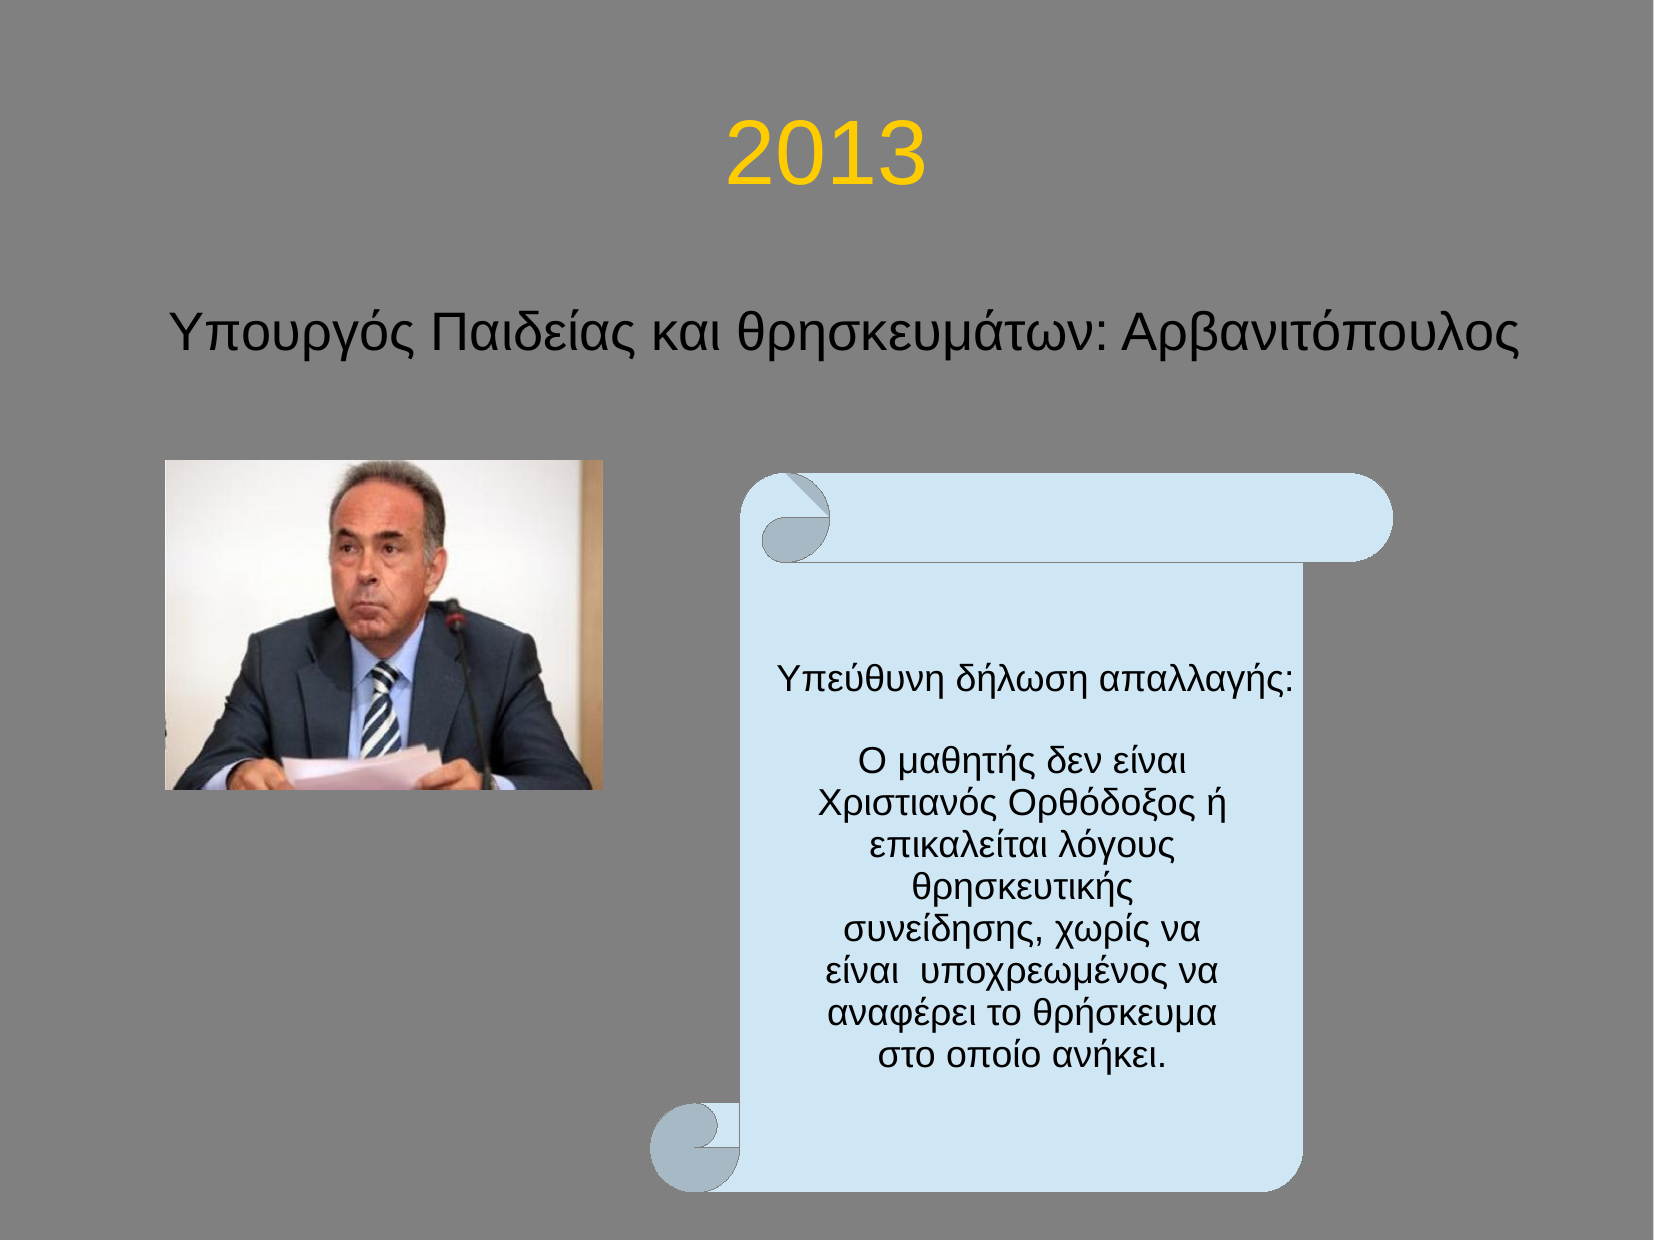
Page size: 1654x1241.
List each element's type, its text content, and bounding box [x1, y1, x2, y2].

picture [165, 460, 603, 790]
text_box Ο μαθητής δεν είναι Χριστιανός Ορθόδοξος ή επικαλείται λόγους θρησκευτικής συνείδησης, χωρίς να είναι υποχρεωμένος να αναφέρει το θρήσκευμα στο οποίο ανήκει. [792, 732, 1252, 1102]
text_box Υπεύθυνη δήλωση απαλλαγής: [744, 649, 1328, 707]
title 2013 [82, 49, 1571, 257]
list Υπουργός Παιδείας και θρησκευμάτων: Αρβανιτόπουλος [82, 290, 1571, 1109]
text_box [649, 472, 1394, 1193]
